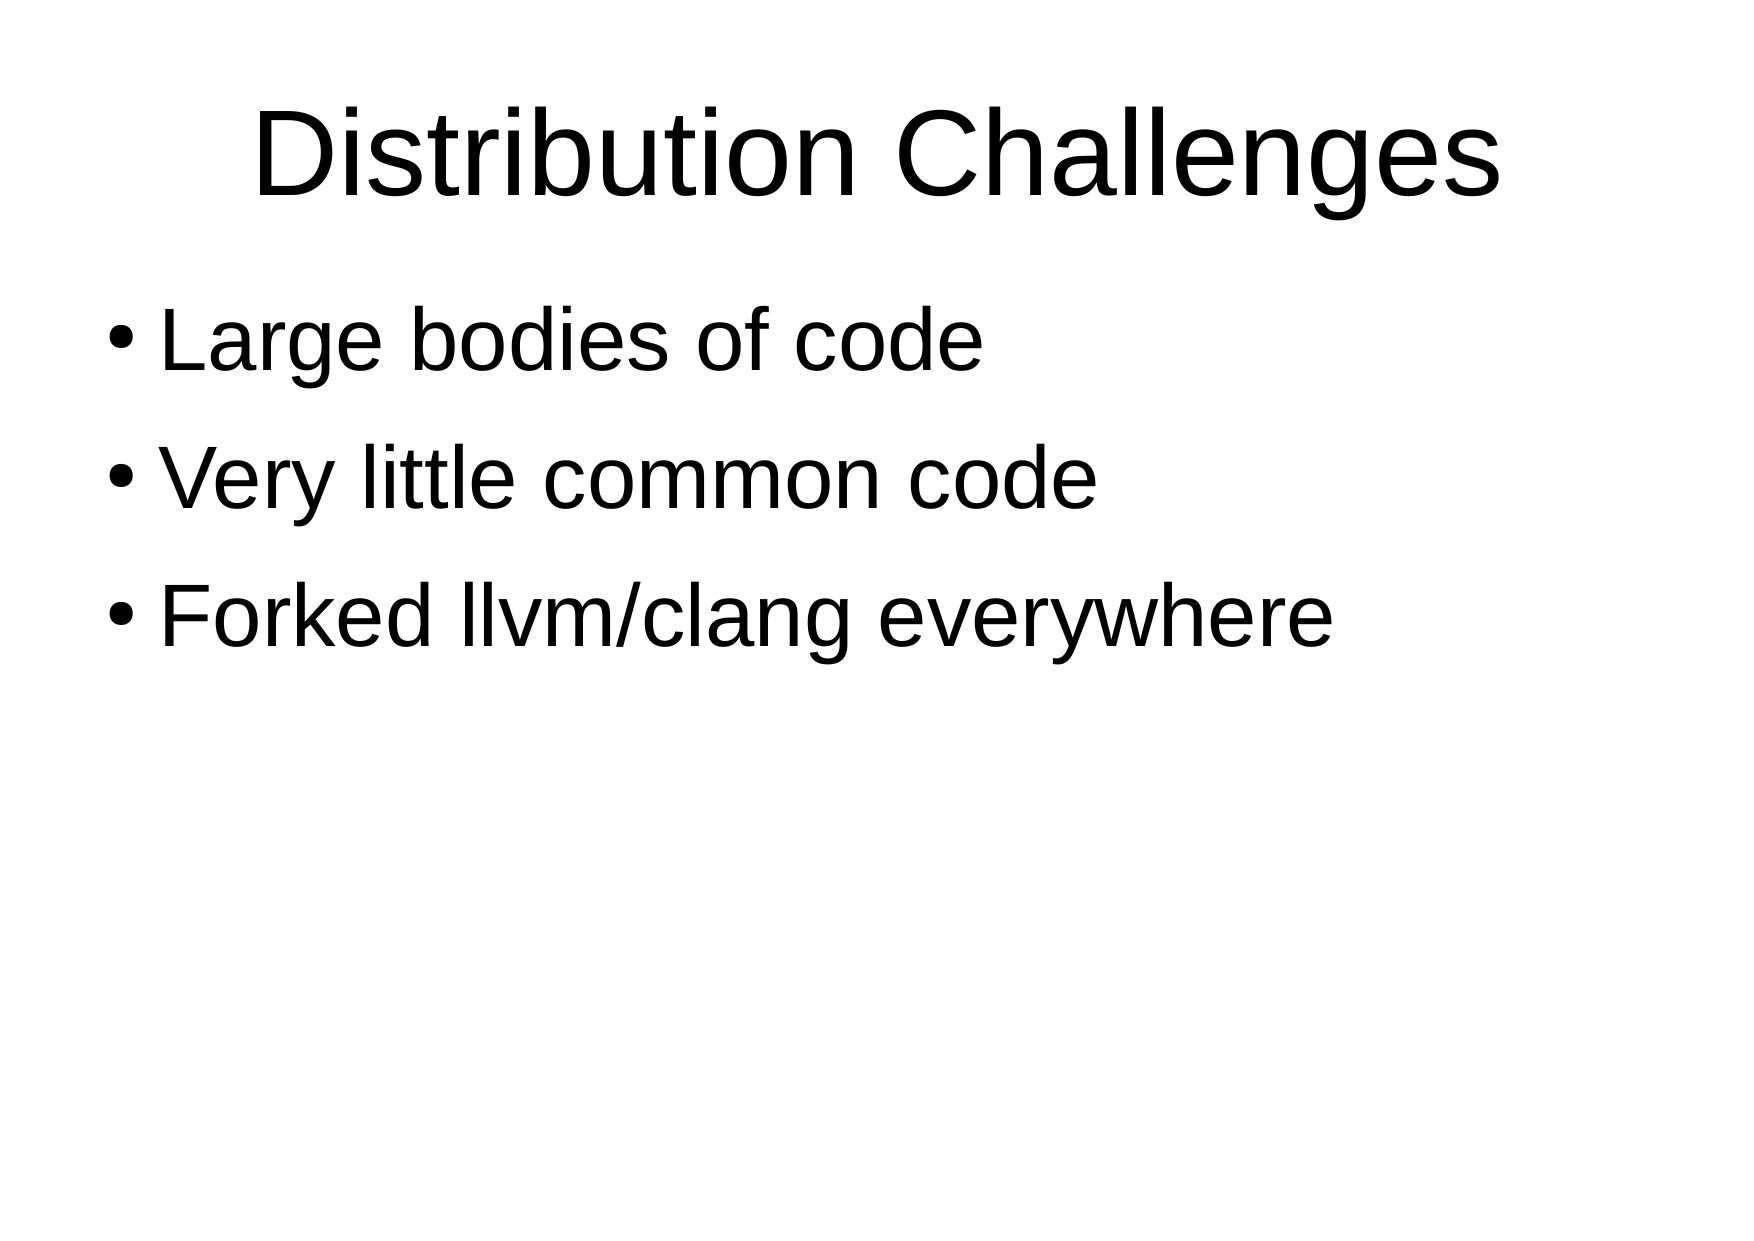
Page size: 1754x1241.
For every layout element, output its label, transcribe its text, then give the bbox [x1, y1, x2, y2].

title Distribution Challenges [87, 49, 1667, 257]
list Large bodies of code Very little common code Forked llvm/clang everywhere [87, 289, 1667, 1010]
